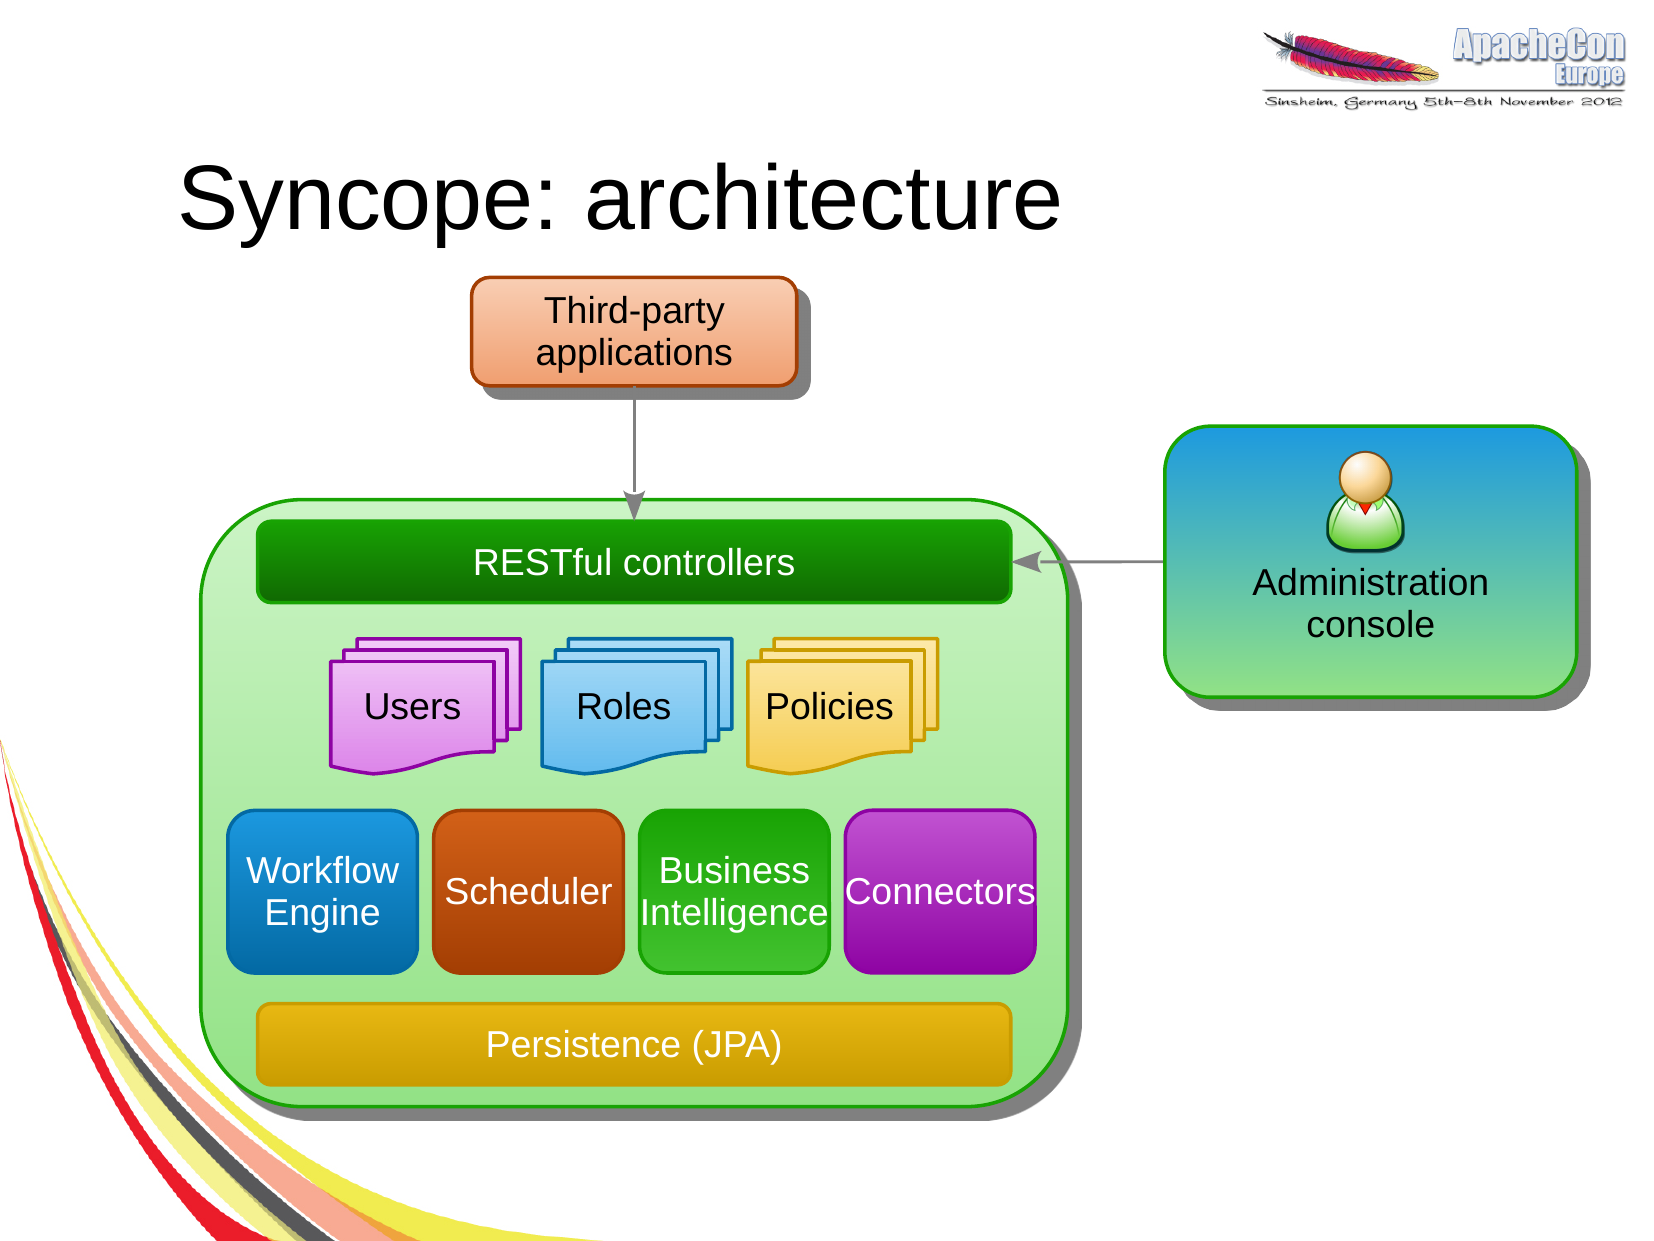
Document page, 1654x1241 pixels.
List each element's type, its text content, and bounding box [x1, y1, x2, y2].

text_box RESTful controllers [257, 521, 1011, 603]
text_box Users [330, 638, 521, 774]
text_box Administration console [1164, 426, 1577, 698]
text_box Business Intelligence [639, 810, 830, 973]
text_box Roles [542, 638, 732, 774]
text_box Policies [747, 638, 938, 774]
text_box Persistence (JPA) [257, 1003, 1011, 1085]
text_box [200, 499, 1068, 1107]
text_box Connectors [845, 810, 1036, 973]
text_box Scheduler [433, 810, 624, 974]
title Syncope: architecture [177, 146, 1536, 250]
picture [0, 0, 1654, 1241]
text_box Third-party applications [471, 277, 797, 386]
text_box Workflow Engine [227, 810, 418, 974]
